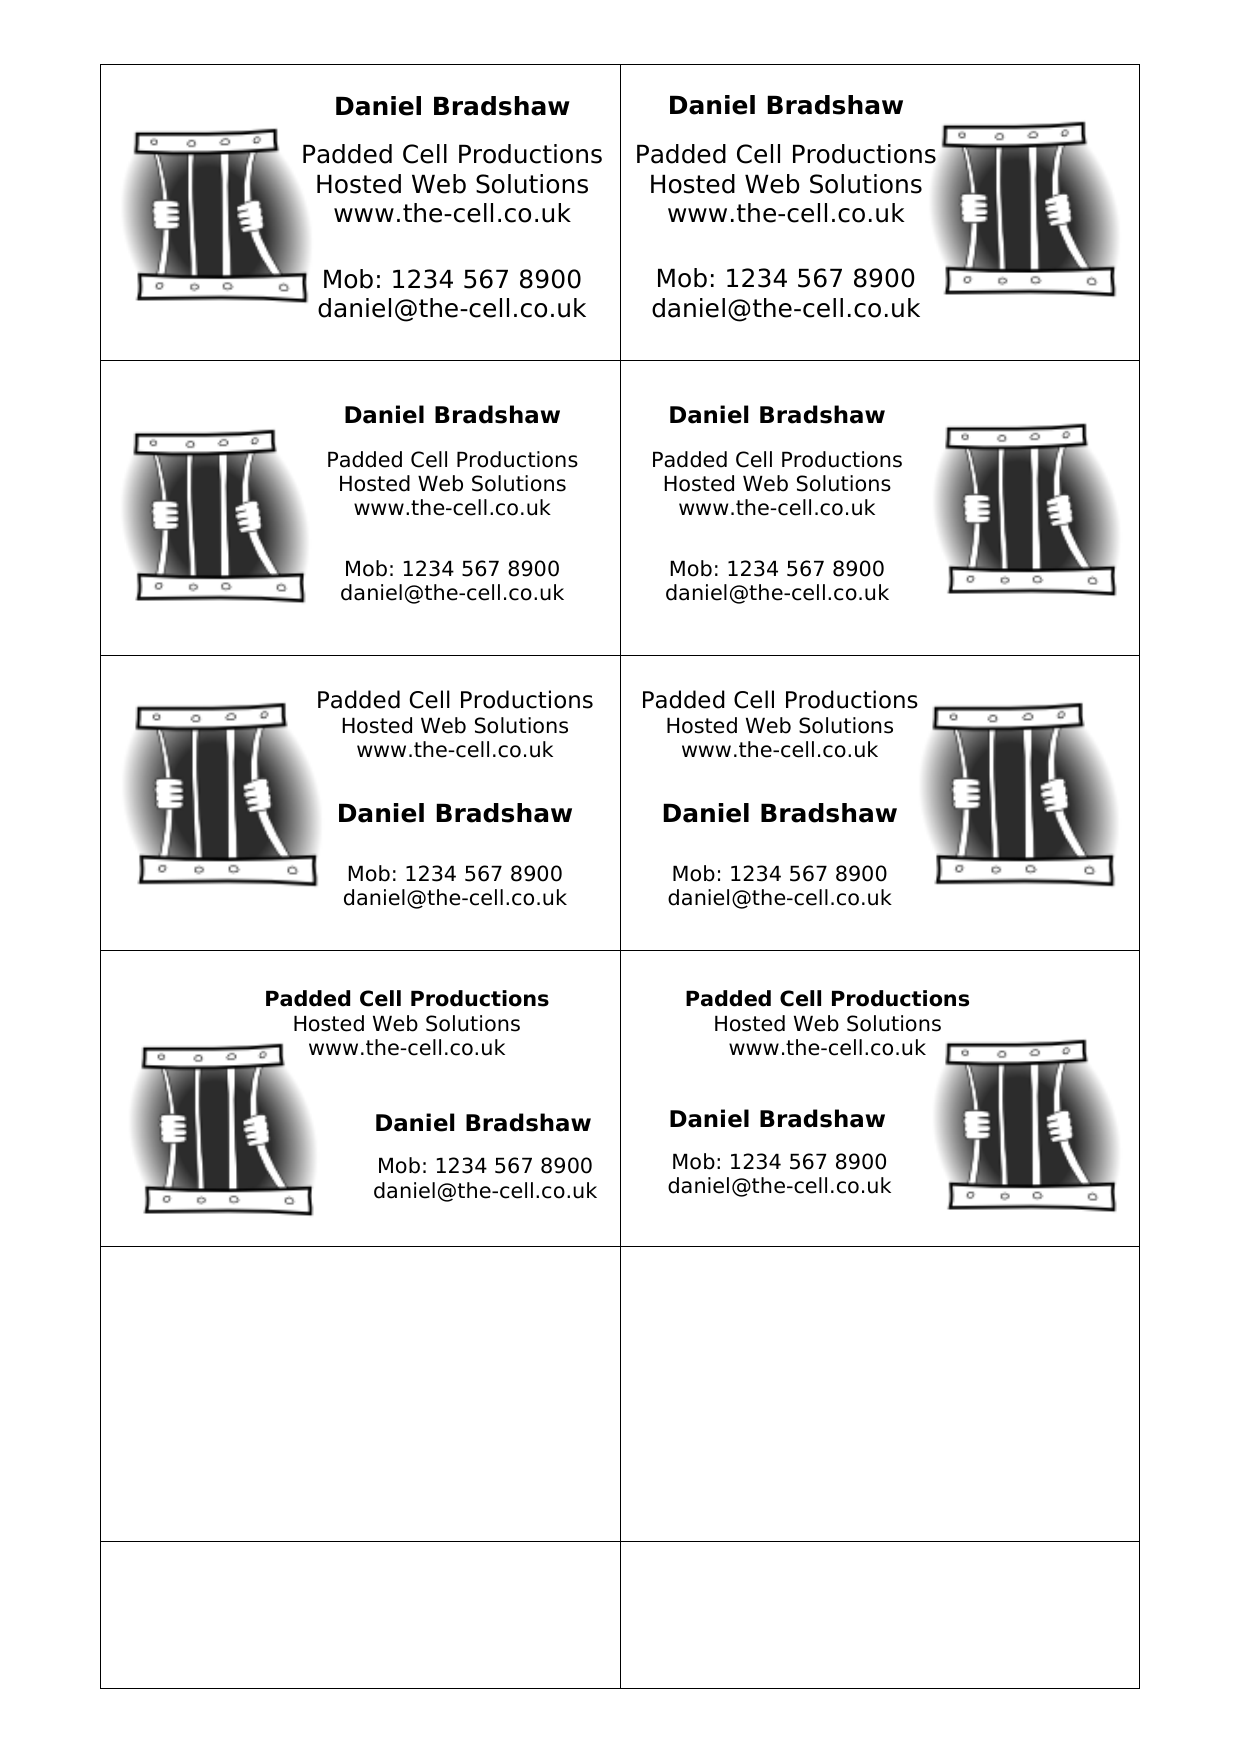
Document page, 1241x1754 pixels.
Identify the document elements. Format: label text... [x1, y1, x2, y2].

text_box Daniel Bradshaw Padded Cell Productions Hosted Web Solutions www.the-cell.co.uk Mob: 1234 567 8900 daniel@the-cell.co.uk [602, 360, 957, 626]
text_box Daniel Bradshaw Padded Cell Productions Hosted Web Solutions www.the-cell.co.uk Mob: 1234 567 8900 daniel@the-cell.co.uk [277, 361, 602, 626]
text_box Daniel Bradshaw Padded Cell Productions Hosted Web Solutions www.the-cell.co.uk Mob: 1234 567 8900 daniel@the-cell.co.uk [620, 64, 957, 331]
text_box Daniel Bradshaw Padded Cell Productions Hosted Web Solutions www.the-cell.co.uk Mob: 1234 567 8900 daniel@the-cell.co.uk [277, 65, 632, 331]
text_box Padded Cell Productions Hosted Web Solutions www.the-cell.co.uk Daniel Bradshaw Mob: 1234 567 8900 daniel@the-cell.co.uk [295, 655, 620, 922]
picture [957, 117, 1139, 302]
text_box Mob: 1234 567 8900 daniel@the-cell.co.uk [350, 1147, 621, 1221]
picture [101, 425, 277, 608]
picture [101, 698, 295, 892]
text_box Daniel Bradshaw [631, 1098, 924, 1143]
text_box Daniel Bradshaw [350, 1102, 617, 1147]
picture [957, 419, 1139, 601]
text_box Mob: 1234 567 8900 daniel@the-cell.co.uk [631, 1143, 928, 1217]
text_box Padded Cell Productions Hosted Web Solutions www.the-cell.co.uk [661, 980, 994, 1069]
picture [945, 698, 1139, 892]
picture [912, 1035, 1139, 1217]
picture [108, 1039, 337, 1221]
text_box Padded Cell Productions Hosted Web Solutions www.the-cell.co.uk Daniel Bradshaw Mob: 1234 567 8900 daniel@the-cell.co.uk [620, 655, 945, 922]
picture [101, 124, 277, 308]
text_box Padded Cell Productions Hosted Web Solutions www.the-cell.co.uk [240, 980, 573, 1069]
